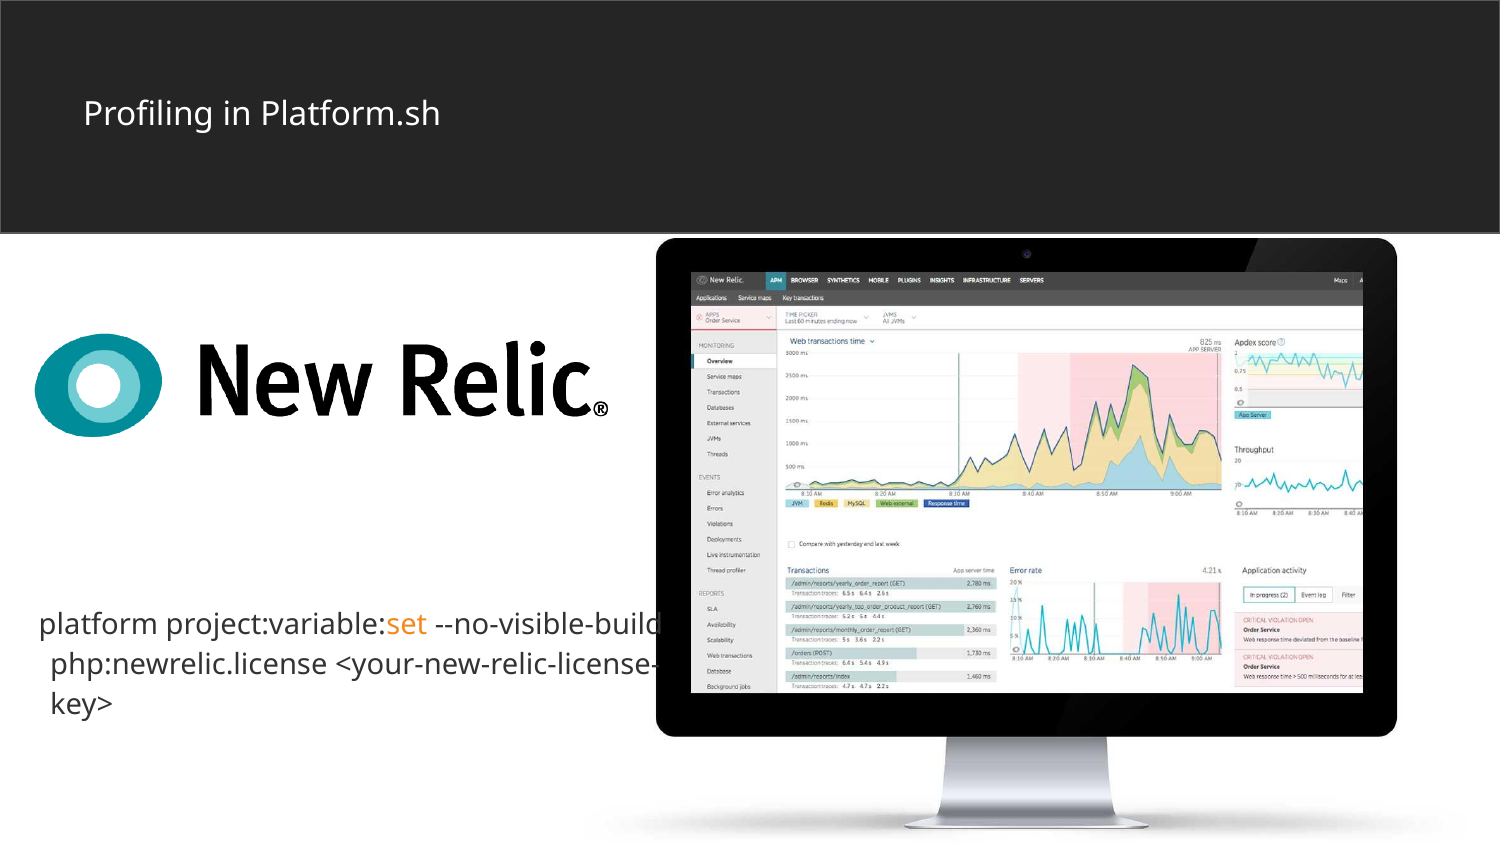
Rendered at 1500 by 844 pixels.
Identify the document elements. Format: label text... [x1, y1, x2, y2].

title Profiling in Platform.sh [68, 56, 1307, 185]
picture [34, 238, 1468, 844]
text_box [0, 0, 1500, 234]
text_box platform project:variable:set --no-visible-build php:newrelic.license <your-new-relic-license-key> [10, 585, 763, 714]
